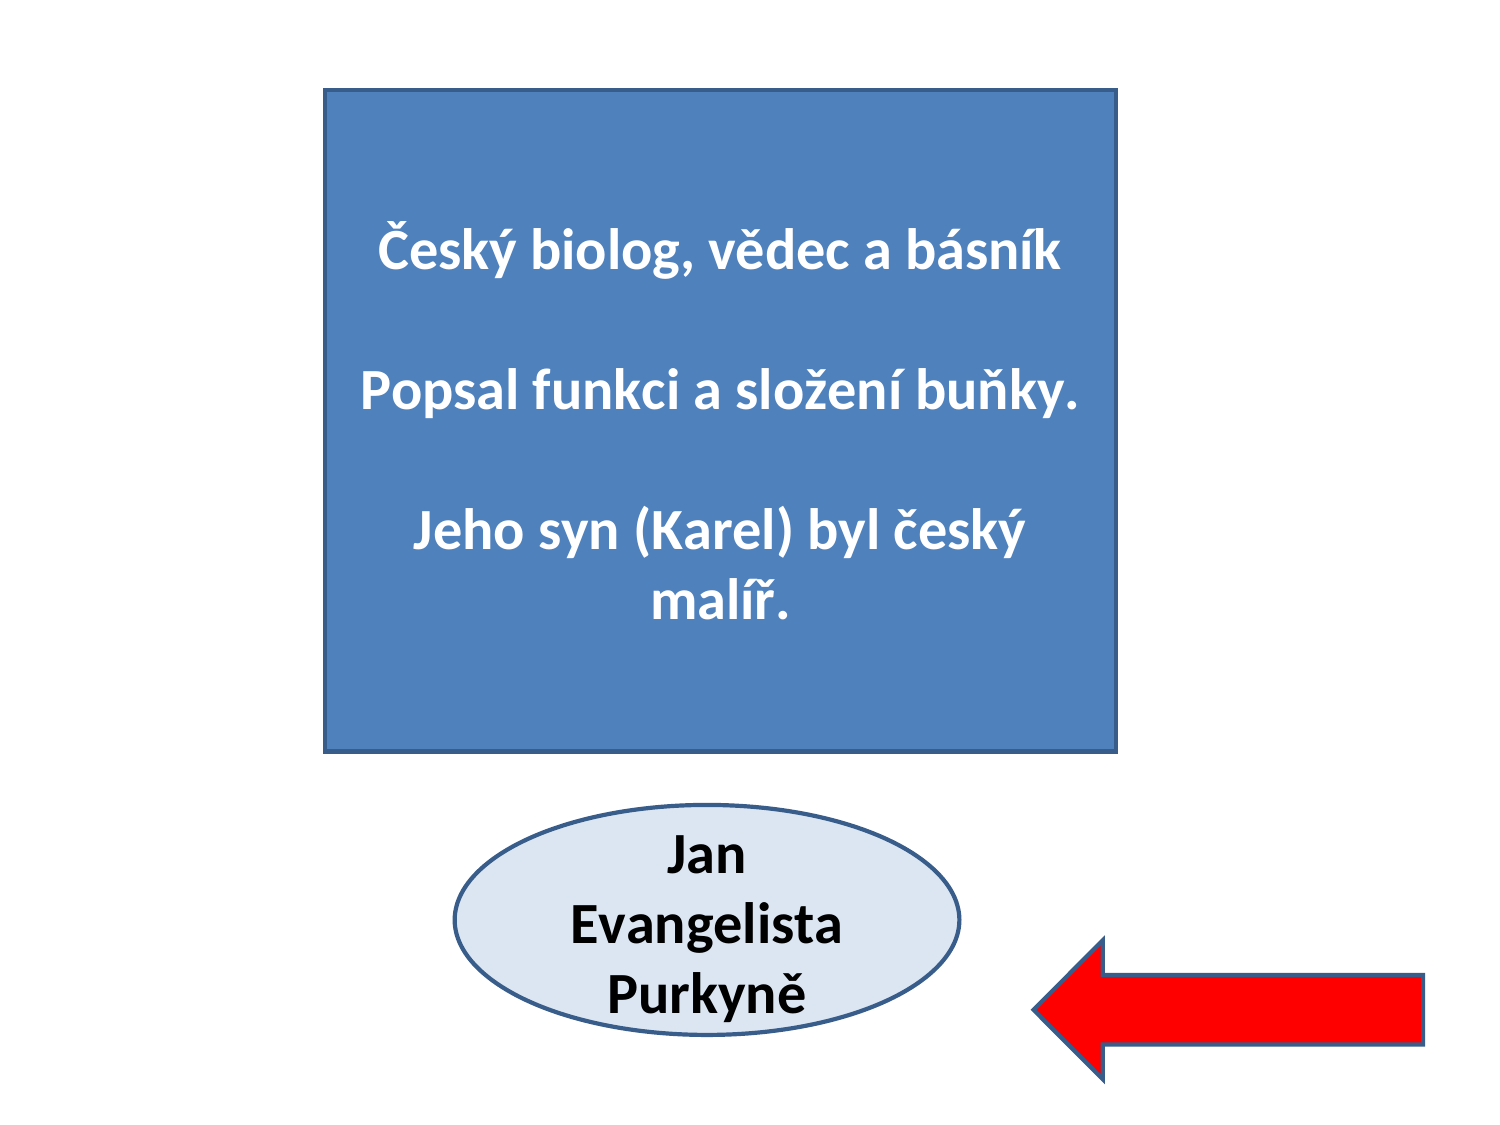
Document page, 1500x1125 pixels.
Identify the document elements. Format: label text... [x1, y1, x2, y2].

text_box Jan Evangelista Purkyně [454, 804, 960, 1035]
text_box [1033, 940, 1424, 1080]
text_box Český biolog, vědec a básník Popsal funkci a složení buňky. Jeho syn (Karel) byl český malíř. [324, 90, 1117, 752]
